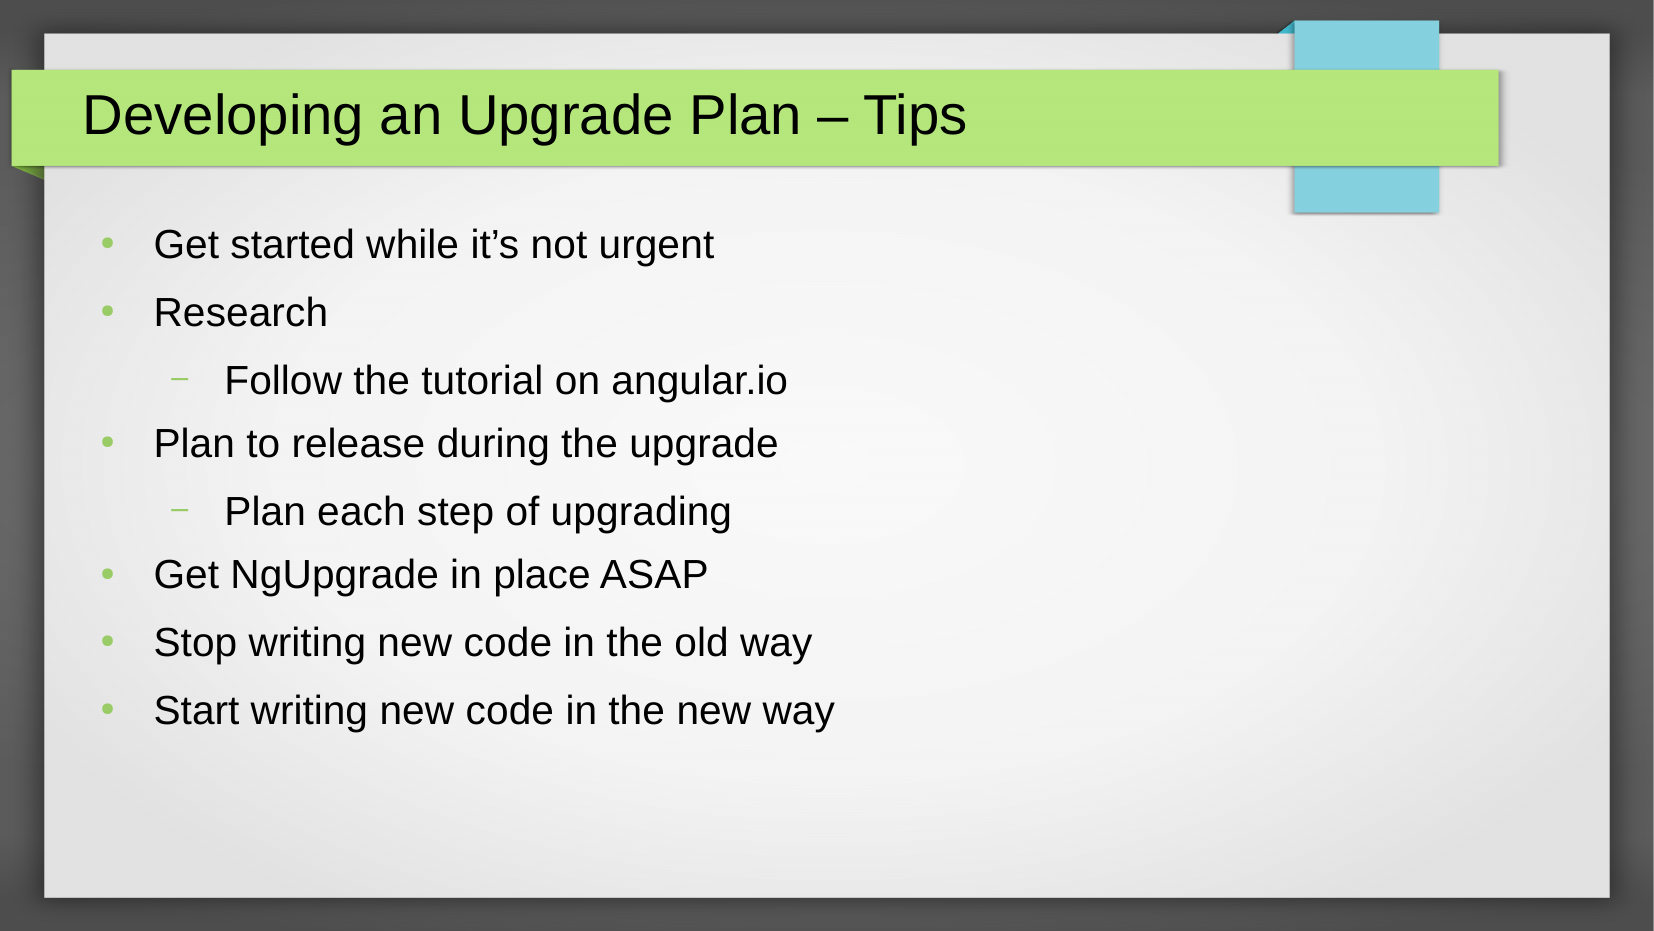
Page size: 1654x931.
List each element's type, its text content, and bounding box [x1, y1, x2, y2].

picture [0, 0, 1654, 931]
title Developing an Upgrade Plan – Tips [82, 70, 1264, 160]
list Get started while it’s not urgent Research Follow the tutorial on angular.io Plan to release during the upgrade Plan each step of upgrading Get NgUpgrade in place ASAP Stop writing new code in the old way Start writing new code in the new way [82, 221, 1571, 761]
